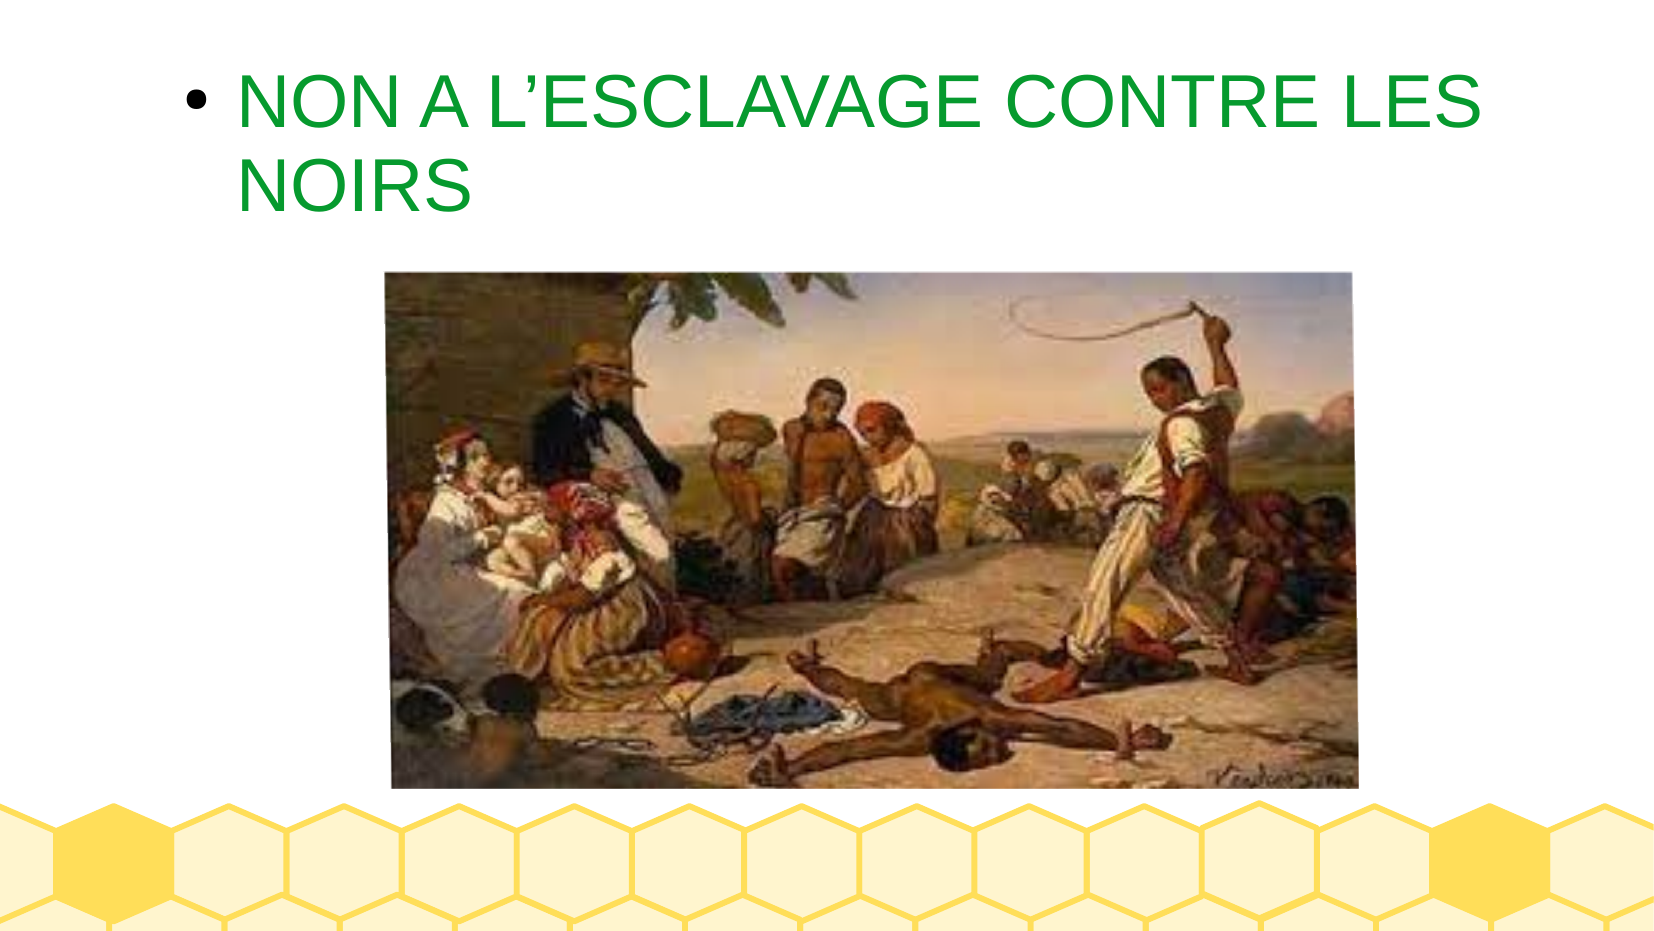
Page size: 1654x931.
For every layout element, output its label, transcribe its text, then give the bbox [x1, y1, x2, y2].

list NON A L’ESCLAVAGE CONTRE LES NOIRS [165, 59, 1654, 599]
picture [383, 271, 1359, 789]
